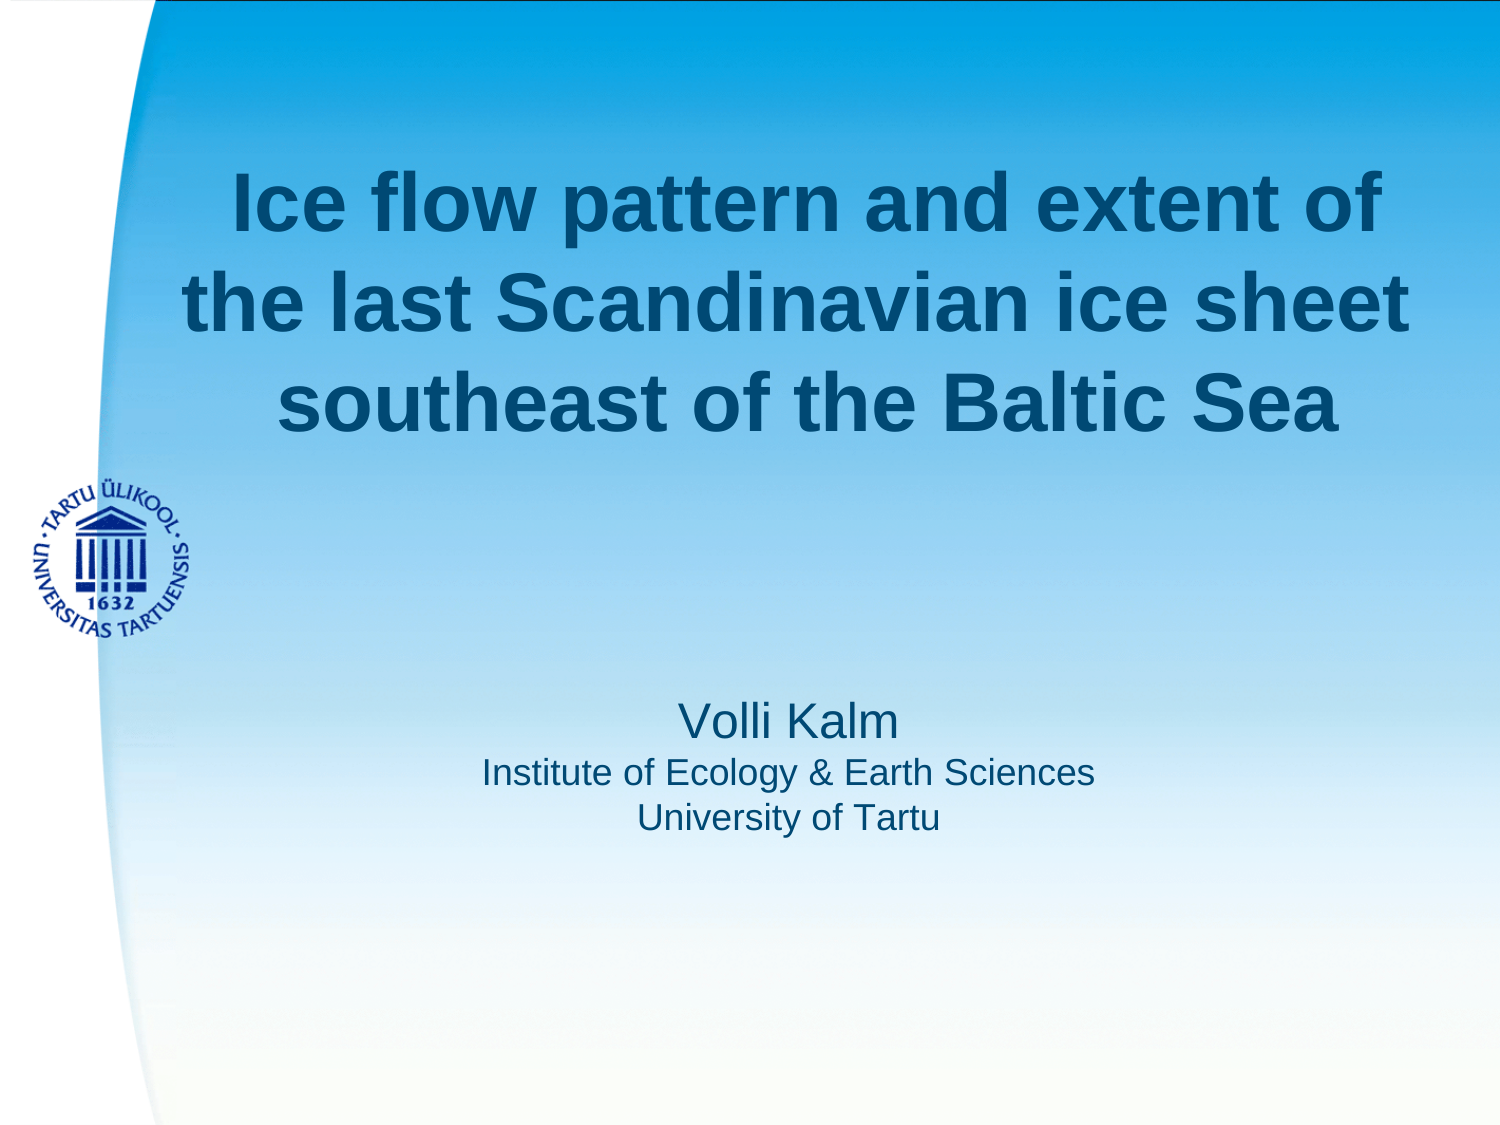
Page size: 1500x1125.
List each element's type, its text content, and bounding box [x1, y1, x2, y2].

picture [0, 0, 1500, 1125]
text_box Ice flow pattern and extent of the last Scandinavian ice sheet southeast of the Baltic Sea [166, 140, 1450, 457]
text_box Volli Kalm Institute of Ecology & Earth Sciences University of Tartu [466, 680, 1111, 847]
